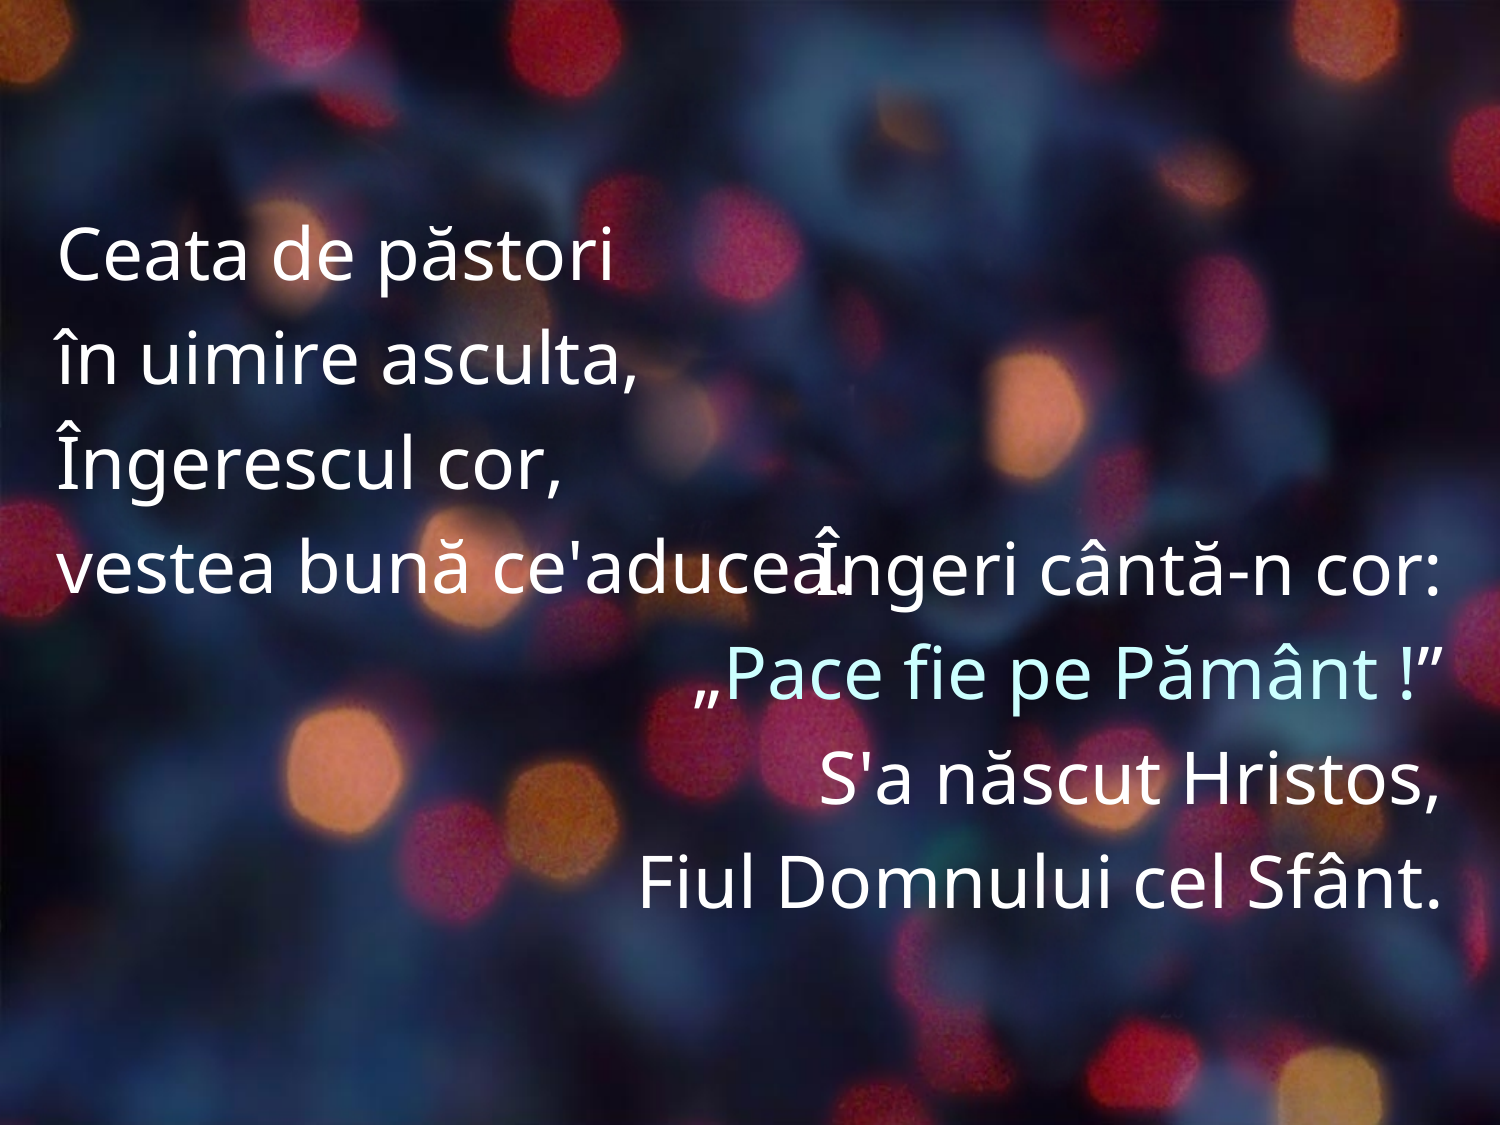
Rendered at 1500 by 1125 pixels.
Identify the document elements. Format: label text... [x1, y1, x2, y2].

subtitle Ceata de păstori în uimire asculta, Îngerescul cor, vestea bună ce'aducea. [41, 200, 1392, 709]
picture [0, 0, 1500, 1125]
text_box Îngeri cântă-n cor: „Pace fie pe Pământ !” S'a născut Hristos, Fiul Domnului cel Sfânt. [566, 515, 1459, 1024]
